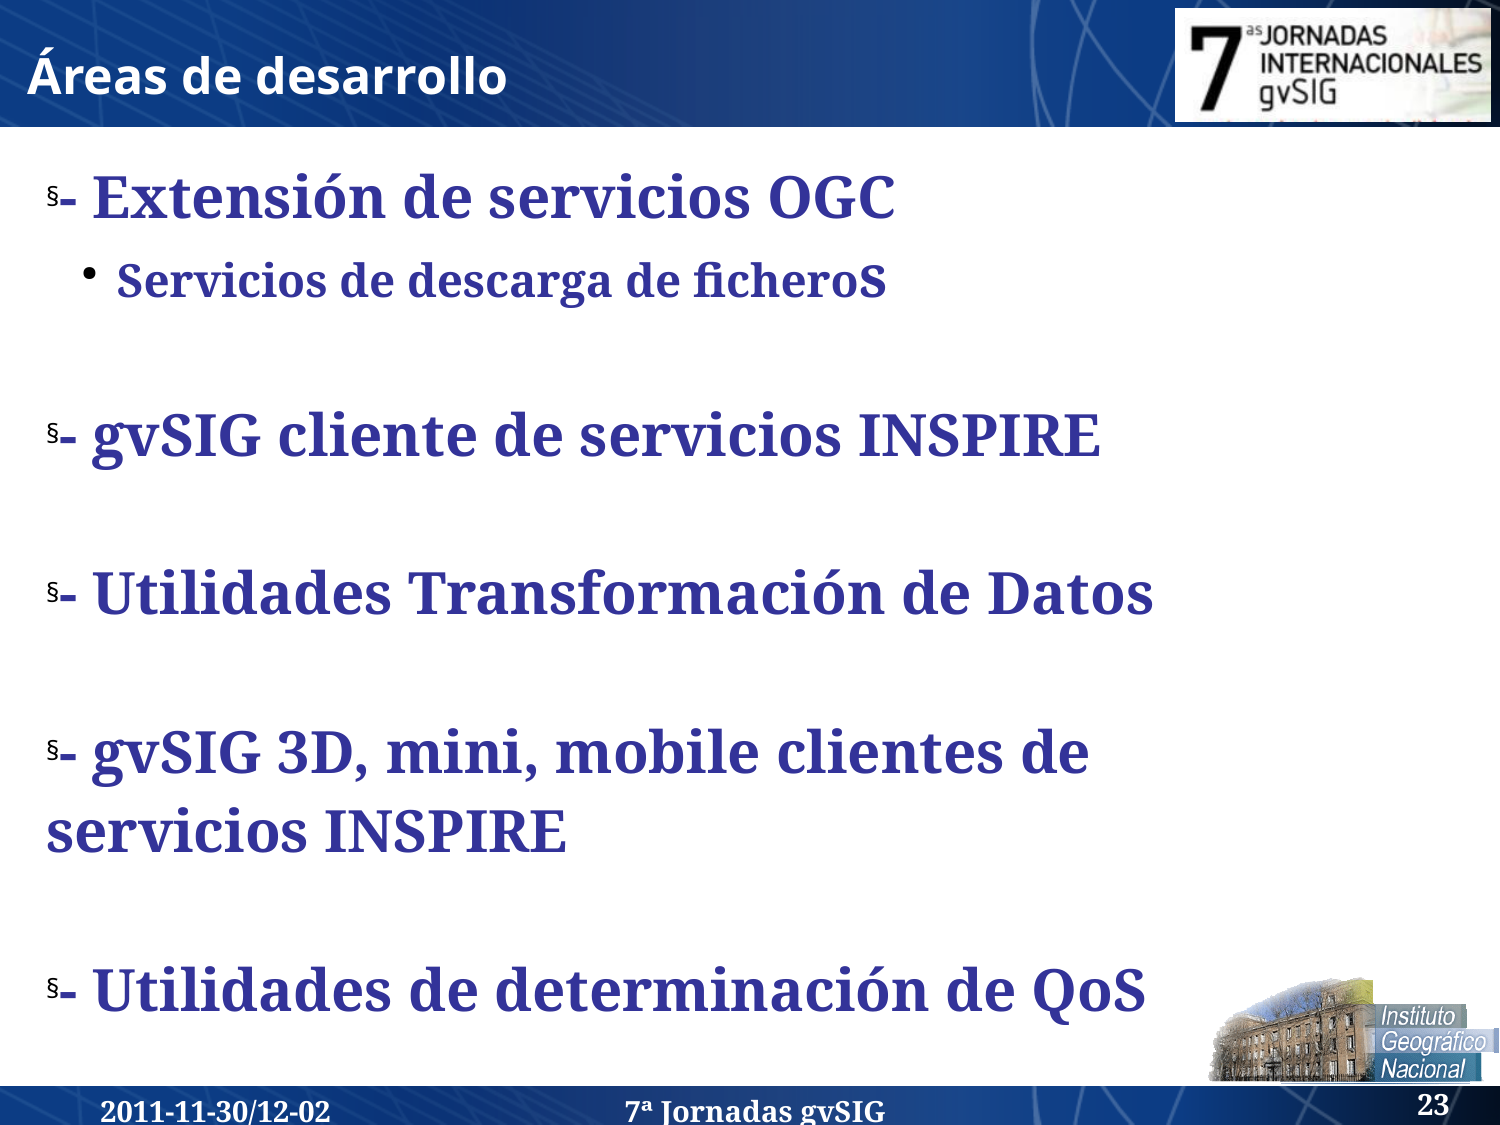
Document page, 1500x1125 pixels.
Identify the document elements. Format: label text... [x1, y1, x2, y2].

text_box Áreas de desarrollo [0, 43, 1275, 107]
picture [0, 968, 1500, 1125]
text_box - Extensión de servicios OGC Servicios de descarga de ficheros - gvSIG cliente de servicios INSPIRE - Utilidades Transformación de Datos - gvSIG 3D, mini, mobile clientes de servicios INSPIRE - Utilidades de determinación de QoS [31, 148, 1500, 837]
picture [0, 0, 1500, 127]
